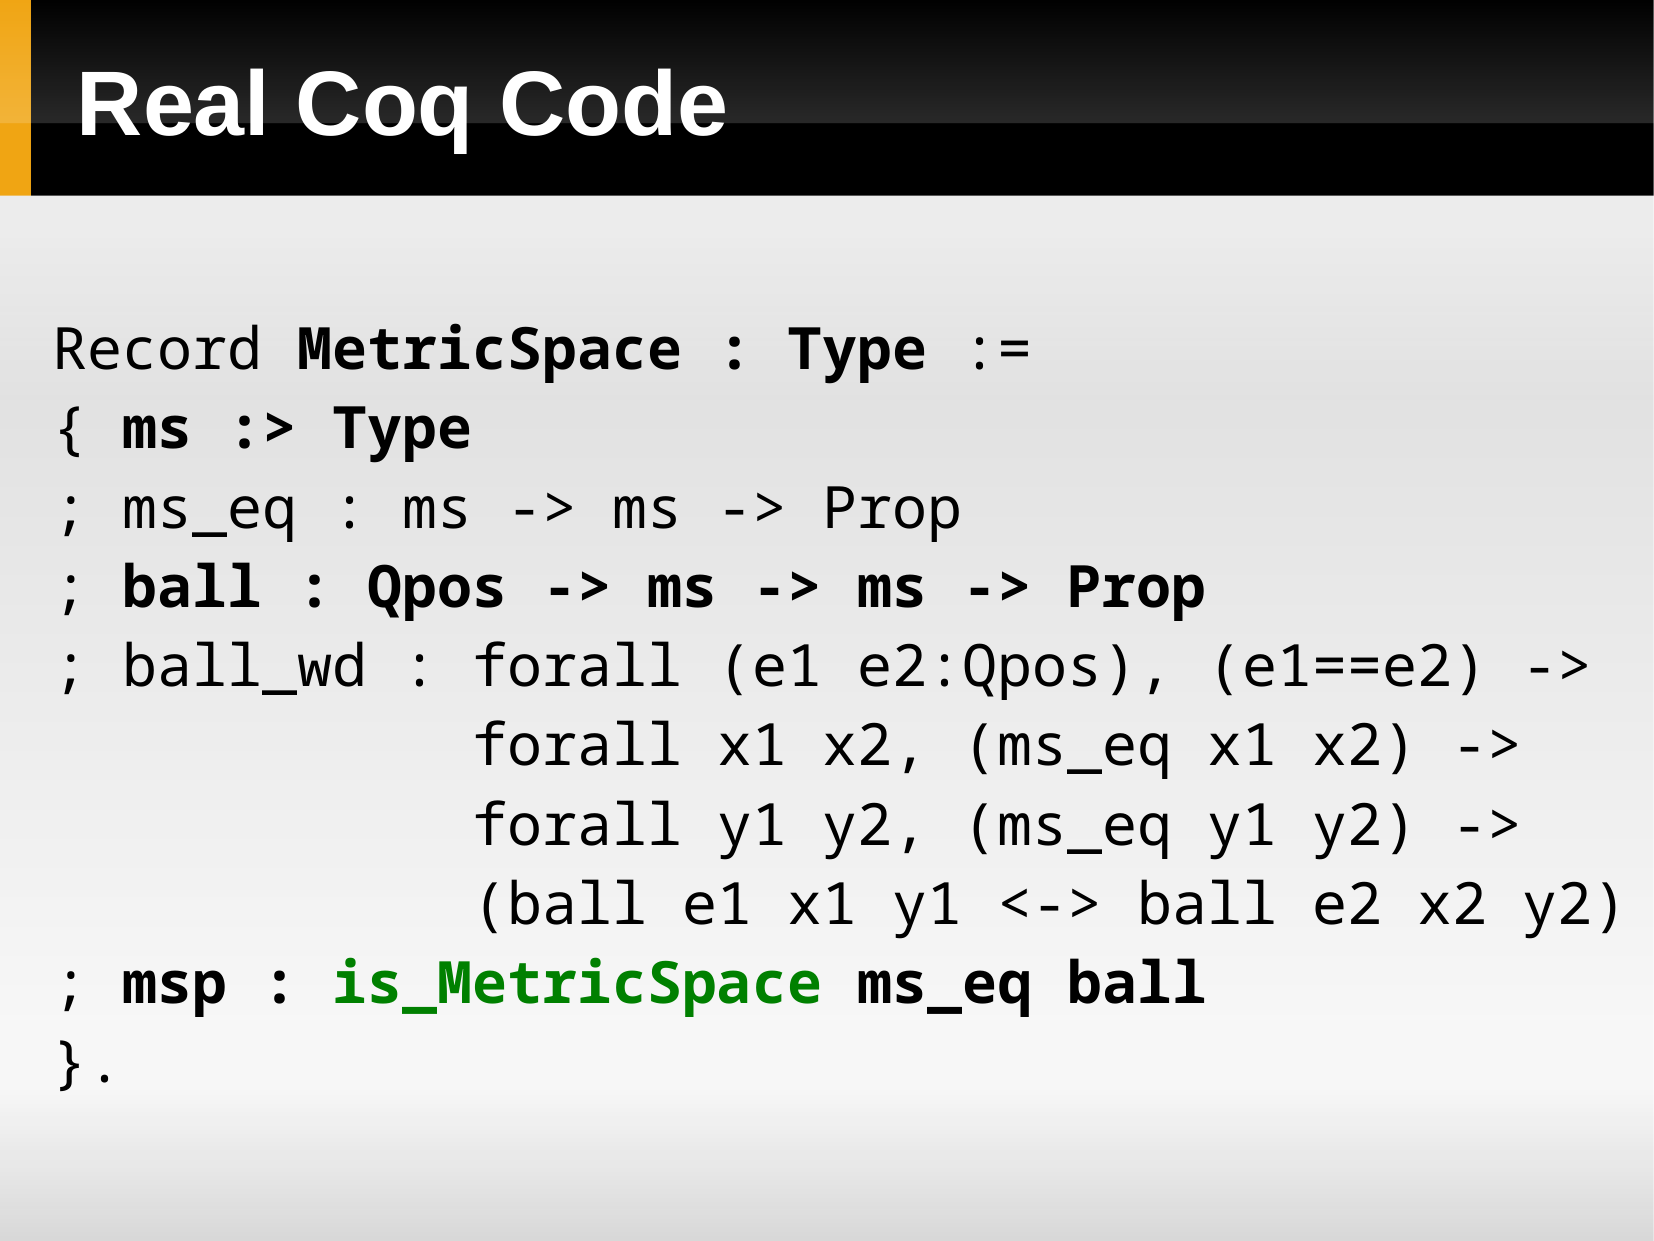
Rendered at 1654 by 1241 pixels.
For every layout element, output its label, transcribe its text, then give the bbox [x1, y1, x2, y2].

title Real Coq Code [76, 7, 1565, 200]
picture [0, 0, 1654, 1241]
text_box Record MetricSpace : Type := { ms :> Type ; ms_eq : ms -> ms -> Prop ; ball : Qpos -> ms -> ms -> Prop ; ball_wd : forall (e1 e2:Qpos), (e1==e2) -> forall x1 x2, (ms_eq x1 x2) -> forall y1 y2, (ms_eq y1 y2) -> (ball e1 x1 y1 <-> ball e2 x2 y2) ; msp : is_MetricSpace ms_eq ball }. [37, 300, 1651, 1035]
